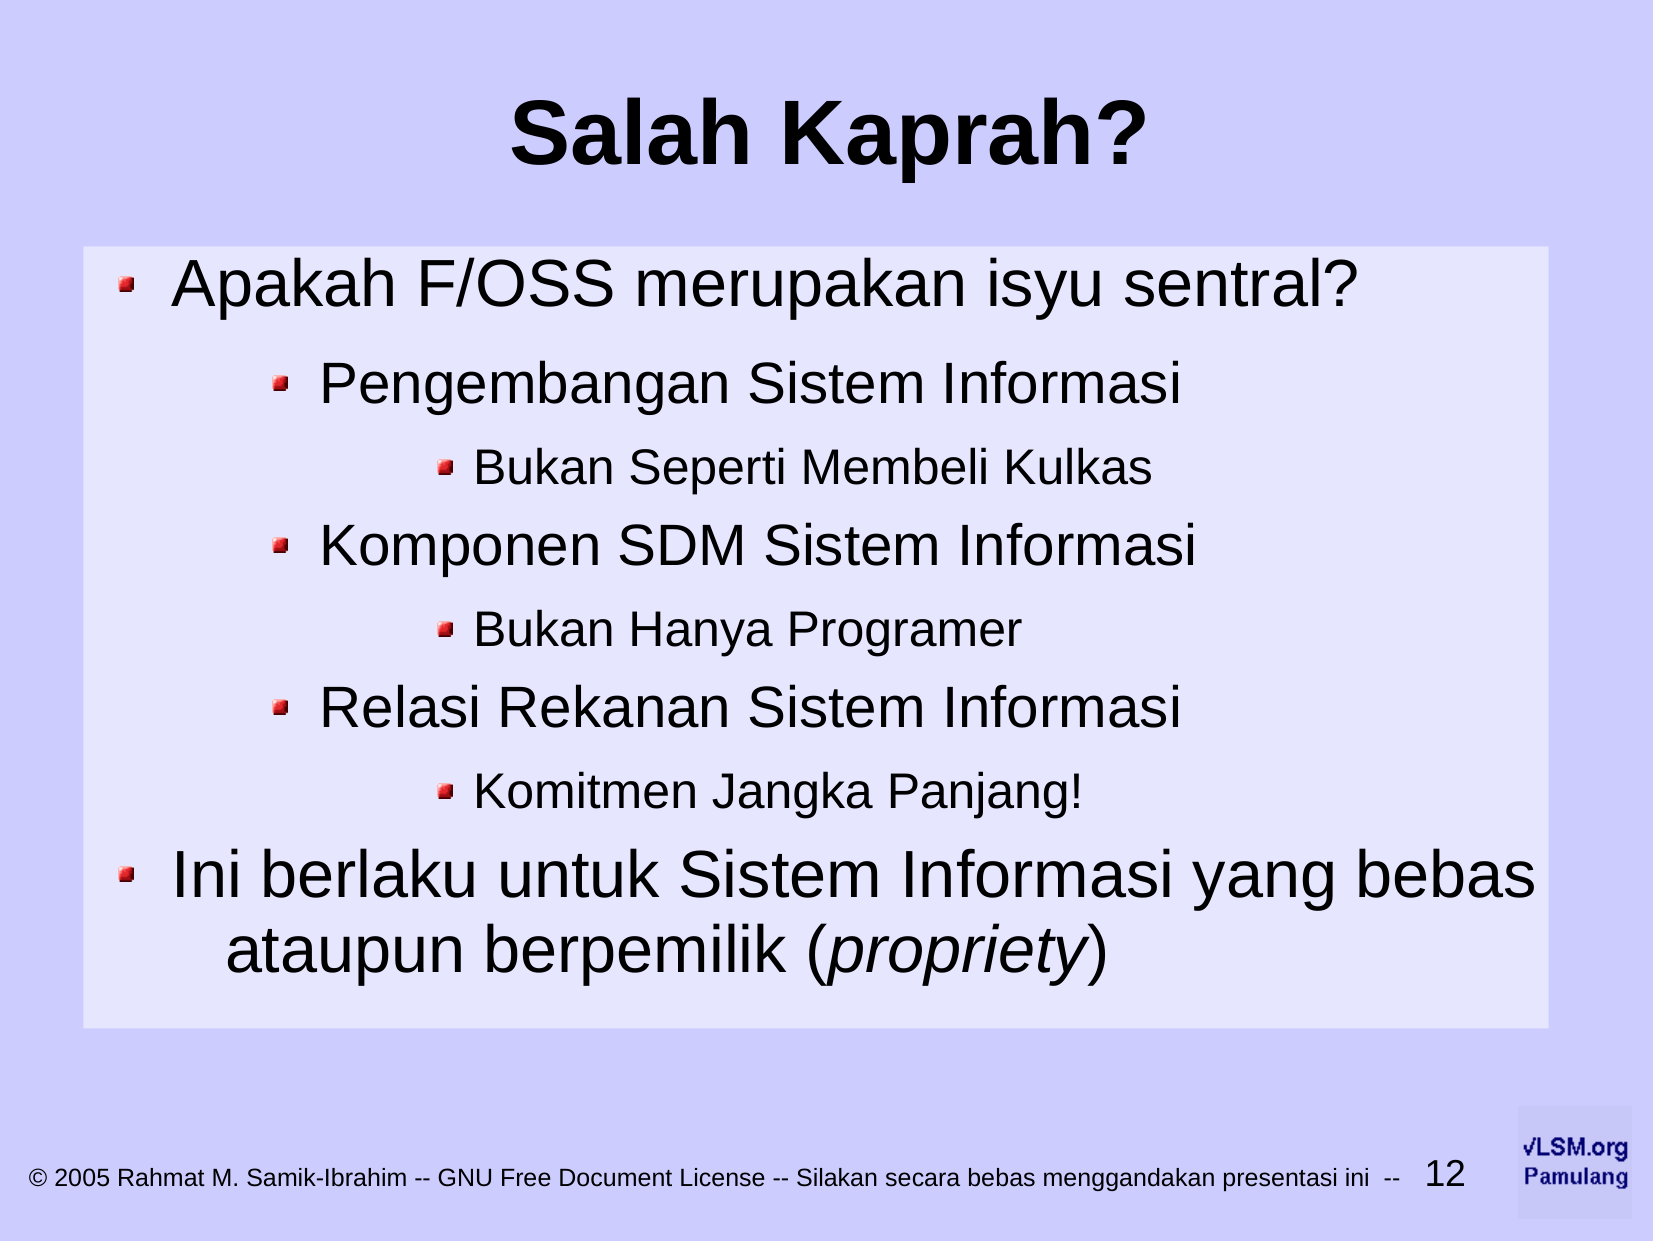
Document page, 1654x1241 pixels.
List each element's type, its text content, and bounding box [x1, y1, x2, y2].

list Apakah F/OSS merupakan isyu sentral? Pengembangan Sistem Informasi Bukan Seperti Membeli Kulkas Komponen SDM Sistem Informasi Bukan Hanya Programer Relasi Rekanan Sistem Informasi Komitmen Jangka Panjang! Ini berlaku untuk Sistem Informasi yang bebas ataupun berpemilik (propriety) [83, 246, 1549, 1029]
picture [1518, 1106, 1632, 1219]
title Salah Kaprah? [38, 77, 1623, 188]
